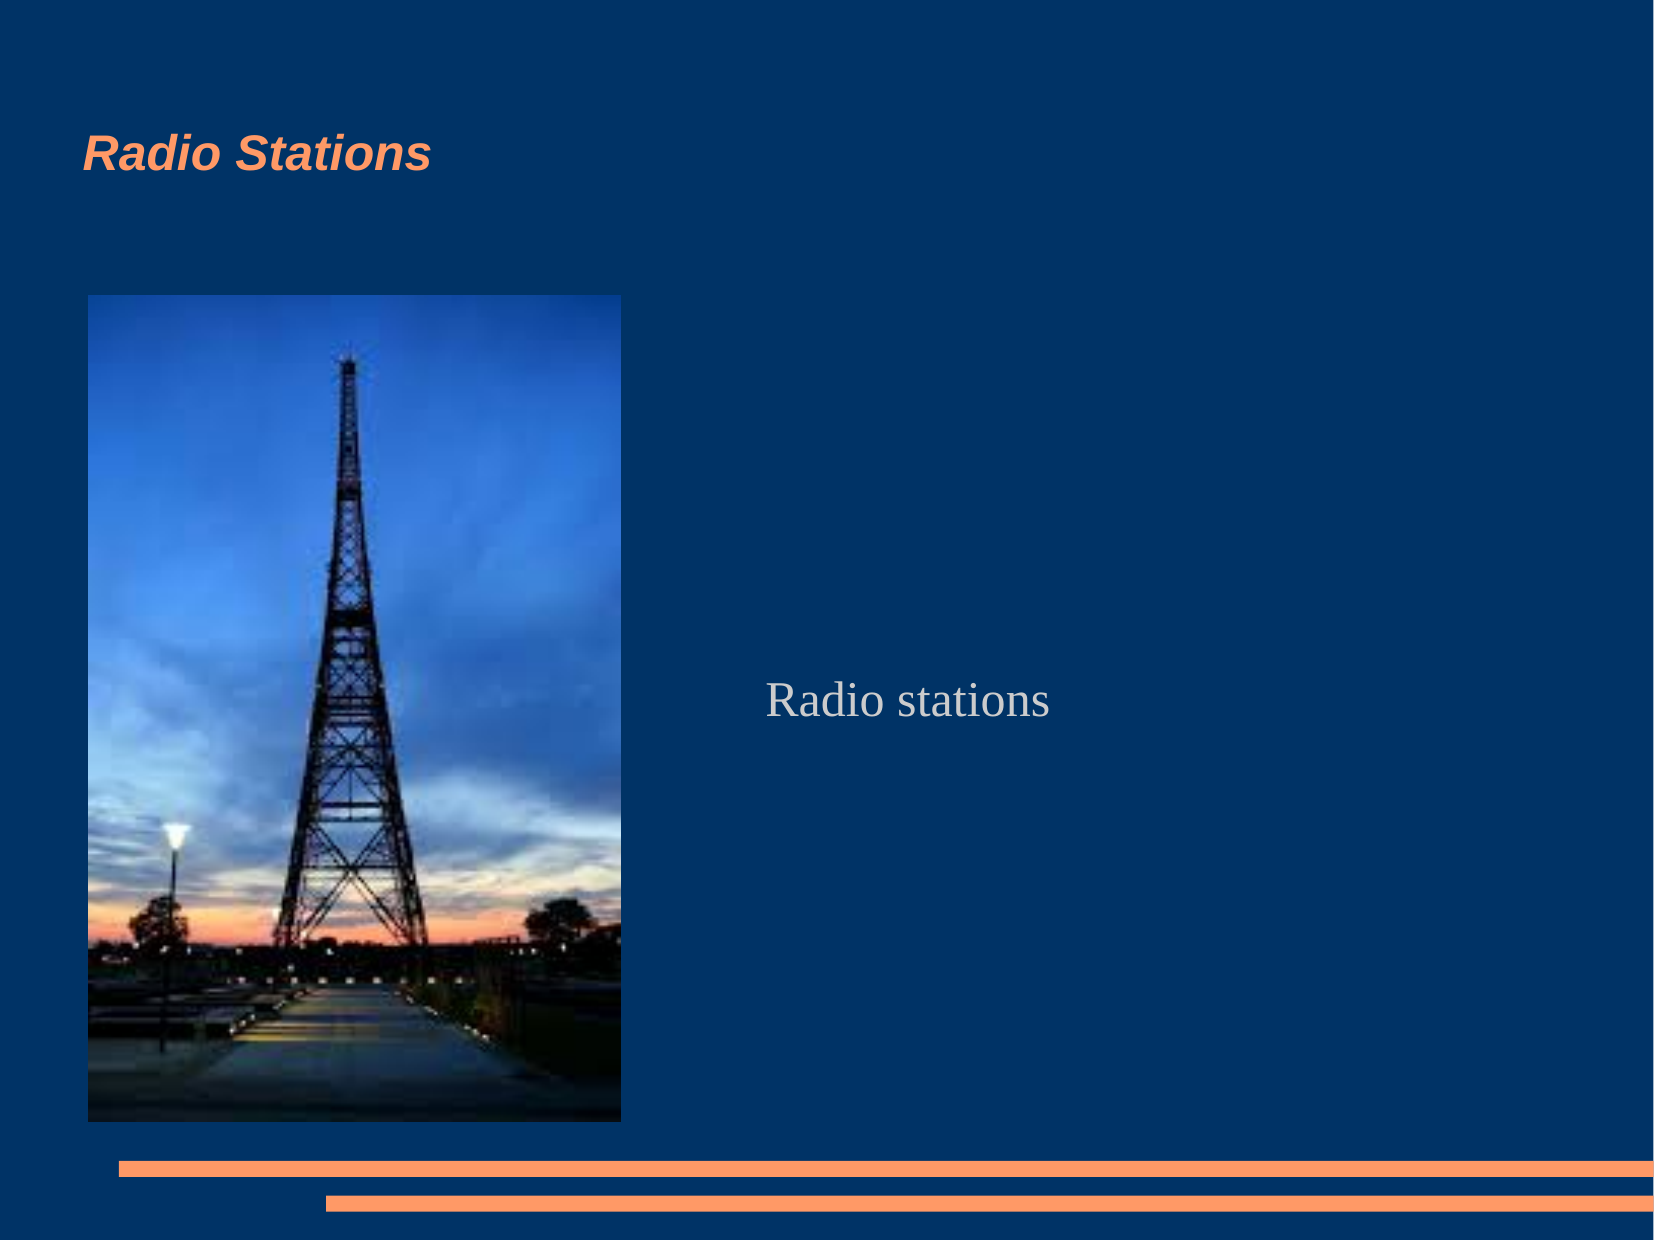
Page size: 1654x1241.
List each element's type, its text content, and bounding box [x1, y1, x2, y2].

picture [88, 295, 621, 1123]
title Radio Stations [82, 49, 1571, 257]
subtitle Radio stations [82, 290, 1571, 1109]
